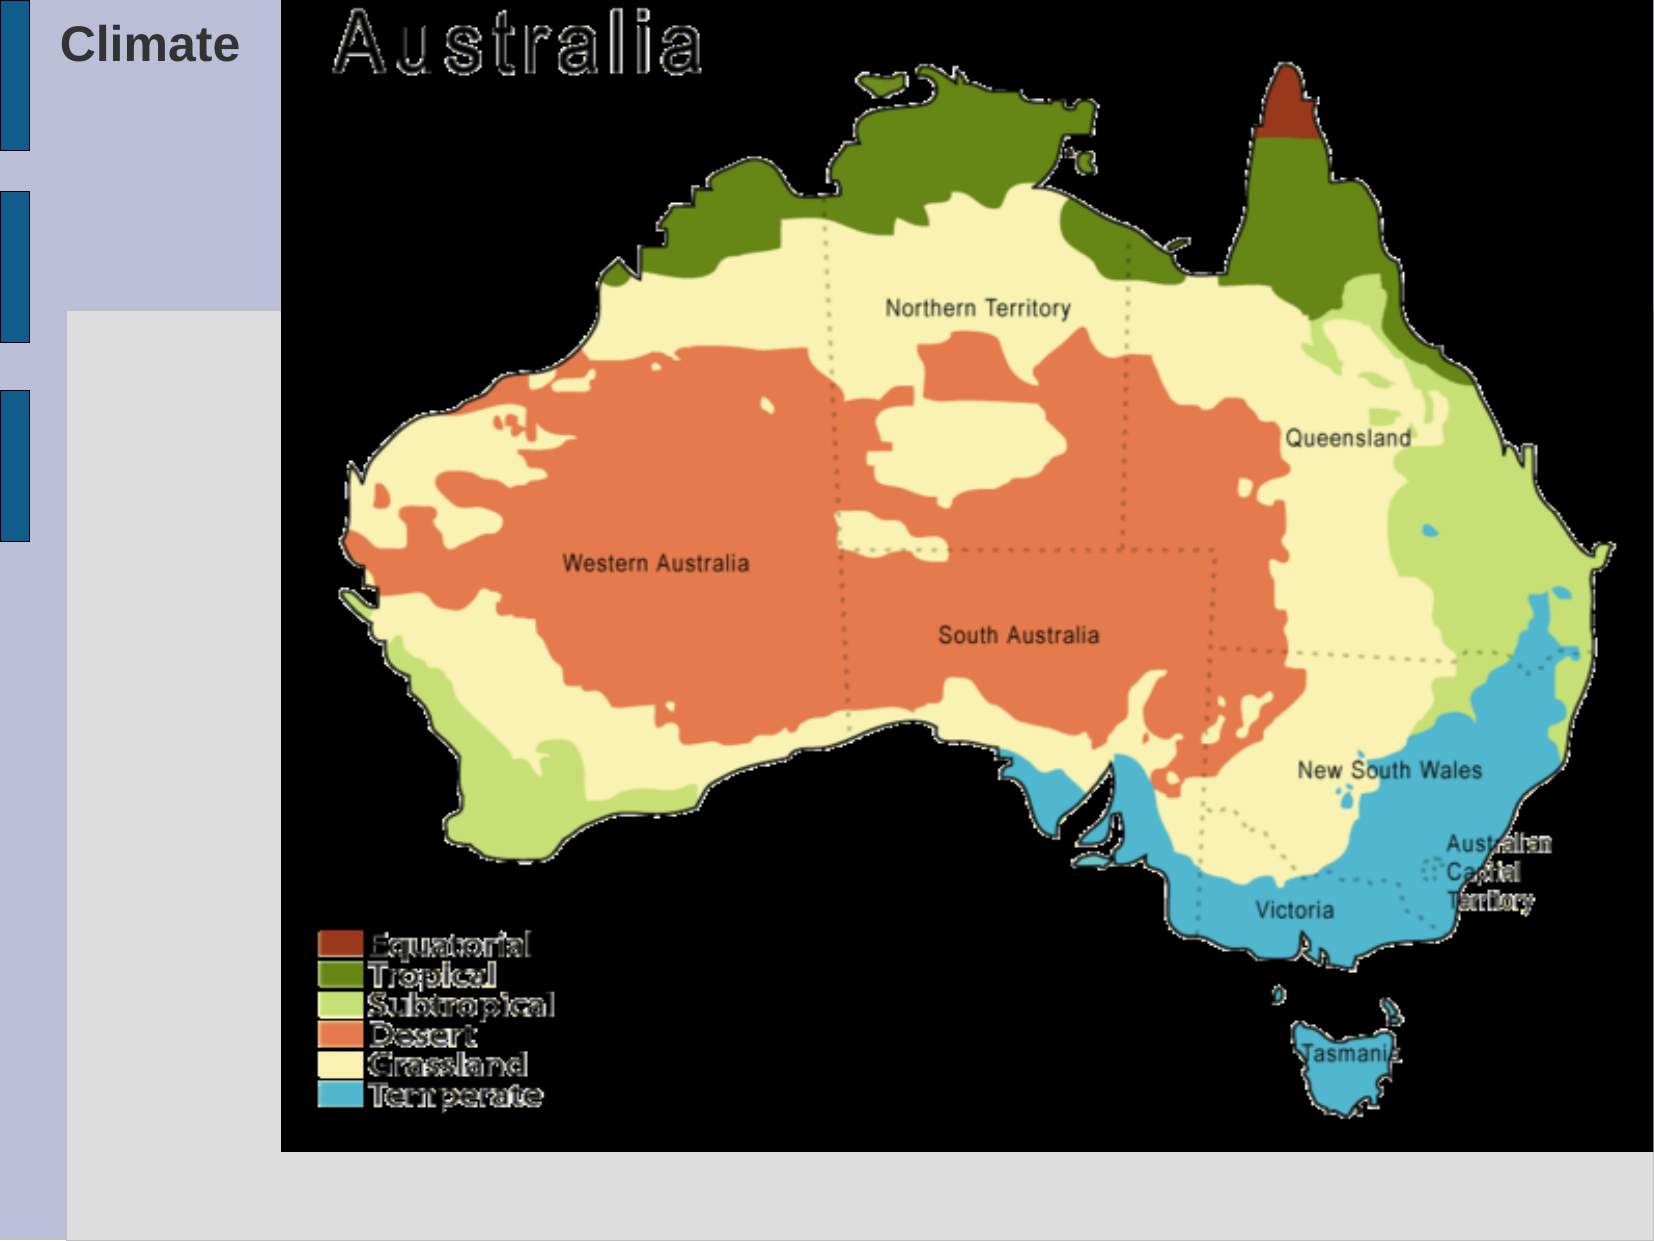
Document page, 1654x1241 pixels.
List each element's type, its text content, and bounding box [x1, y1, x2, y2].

title Climate [0, 0, 281, 149]
picture [281, 0, 1654, 1152]
